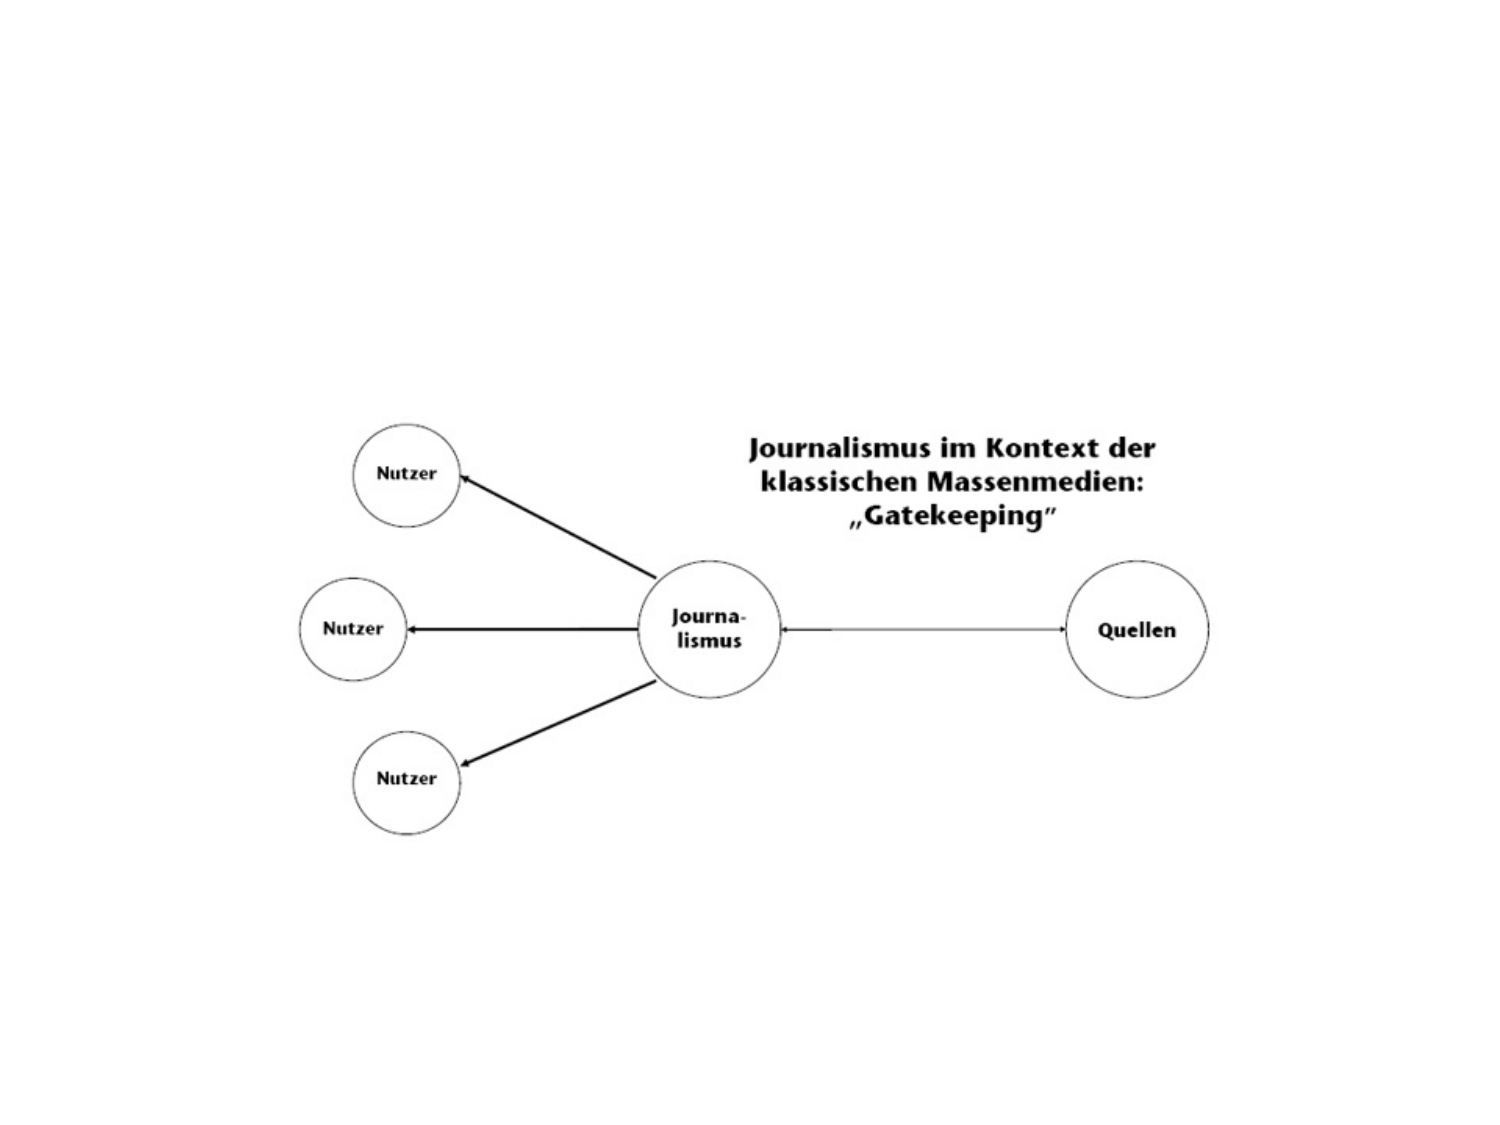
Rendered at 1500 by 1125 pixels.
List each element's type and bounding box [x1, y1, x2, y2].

picture [281, 404, 1219, 863]
